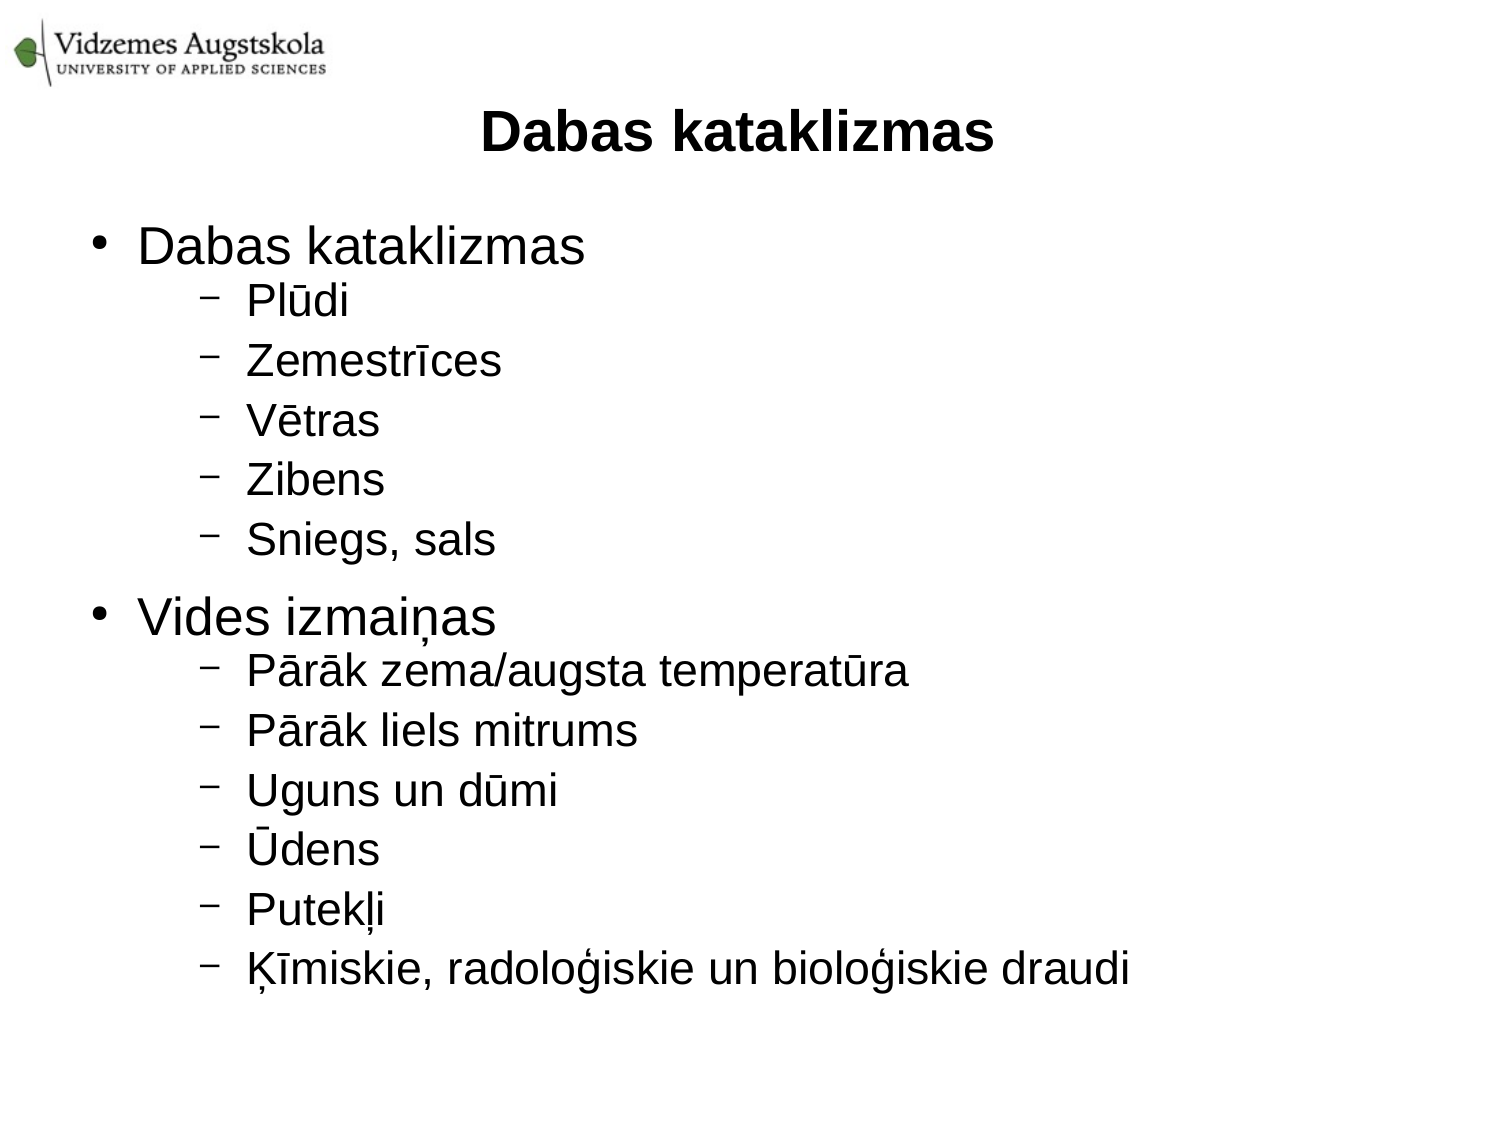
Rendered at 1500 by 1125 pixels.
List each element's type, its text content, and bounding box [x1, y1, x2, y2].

picture [5, 2, 334, 102]
title Dabas kataklizmas [85, 87, 1372, 177]
list Dabas kataklizmas Plūdi Zemestrīces Vētras Zibens Sniegs, sals Vides izmaiņas Pārāk zema/augsta temperatūra Pārāk liels mitrums Uguns un dūmi Ūdens Putekļi Ķīmiskie, radoloģiskie un bioloģiskie draudi [74, 214, 1424, 1004]
